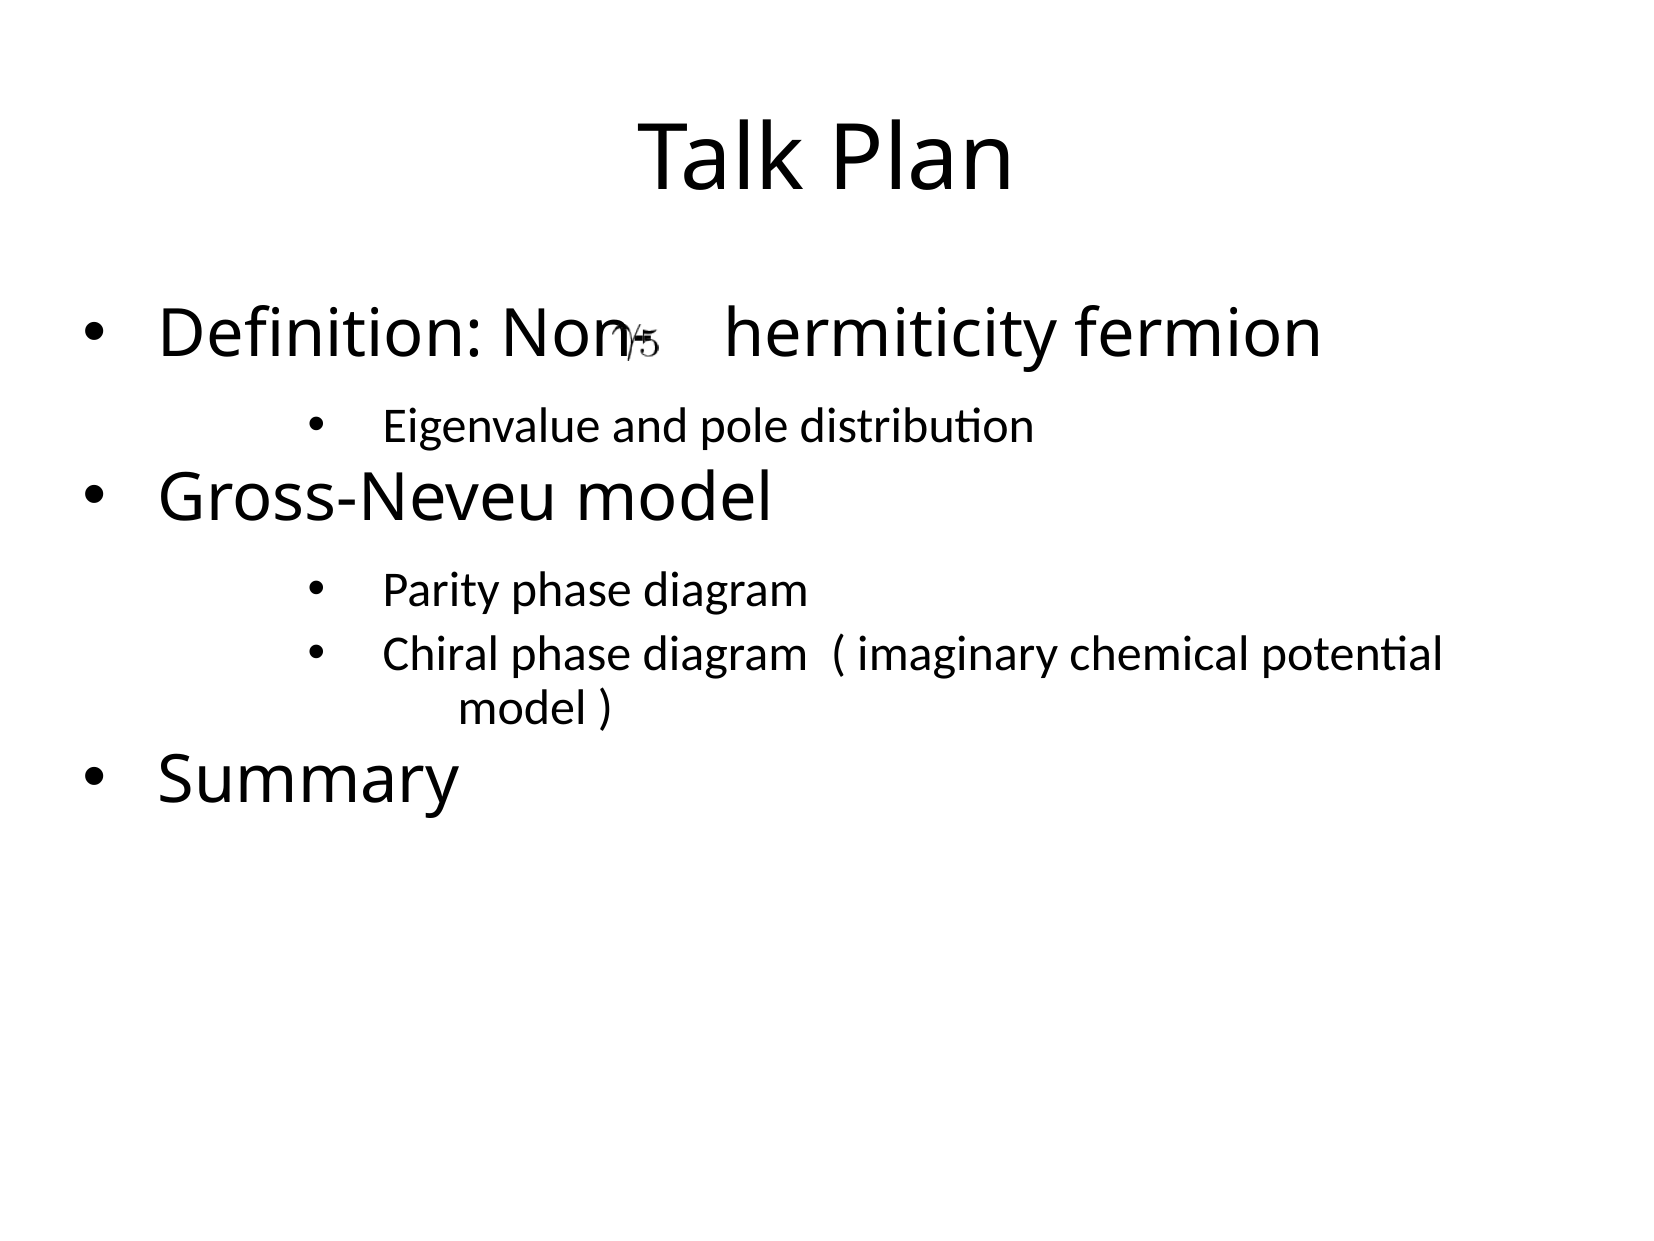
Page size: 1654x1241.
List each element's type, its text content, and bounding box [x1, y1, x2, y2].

list Definition: Non- hermiticity fermion Eigenvalue and pole distribution Gross-Neveu model Parity phase diagram Chiral phase diagram ( imaginary chemical potential model ) Summary [82, 290, 1538, 1010]
picture [612, 324, 659, 361]
title Talk Plan [82, 49, 1571, 257]
